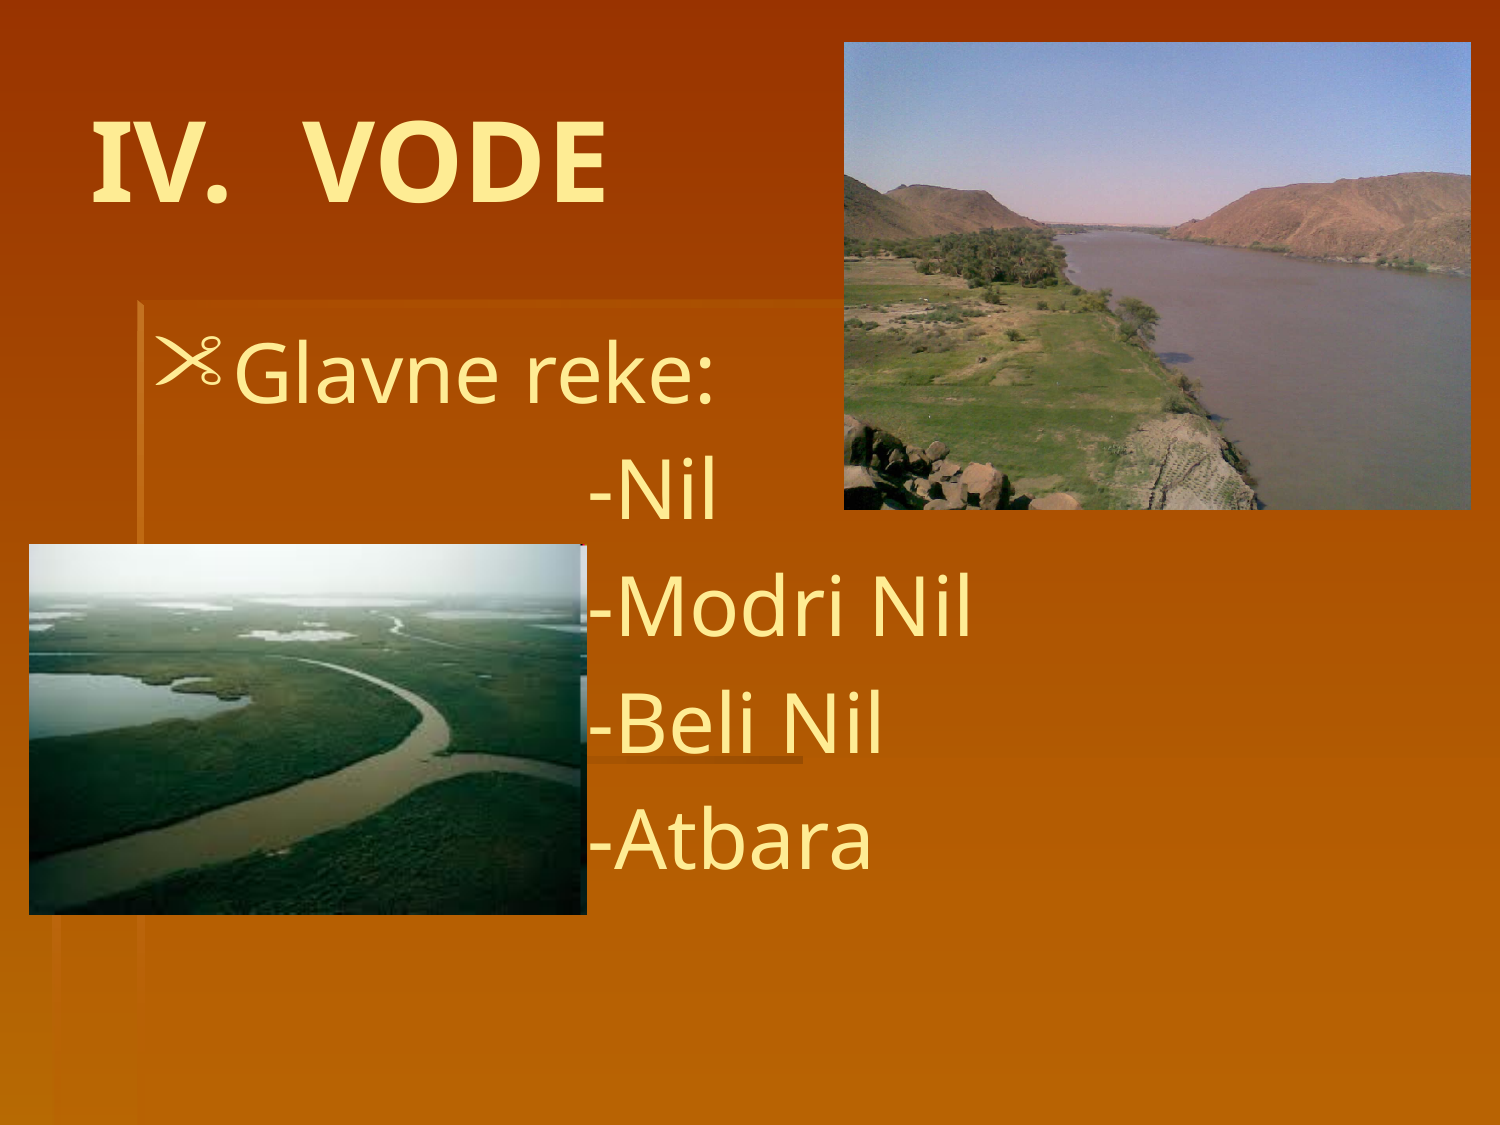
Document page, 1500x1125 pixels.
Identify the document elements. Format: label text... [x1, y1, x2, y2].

picture [29, 544, 587, 915]
list Glavne reke: -Nil -Modri Nil -Beli Nil -Atbara [137, 312, 1451, 1000]
picture [844, 42, 1471, 510]
title VODE [75, 40, 1451, 275]
